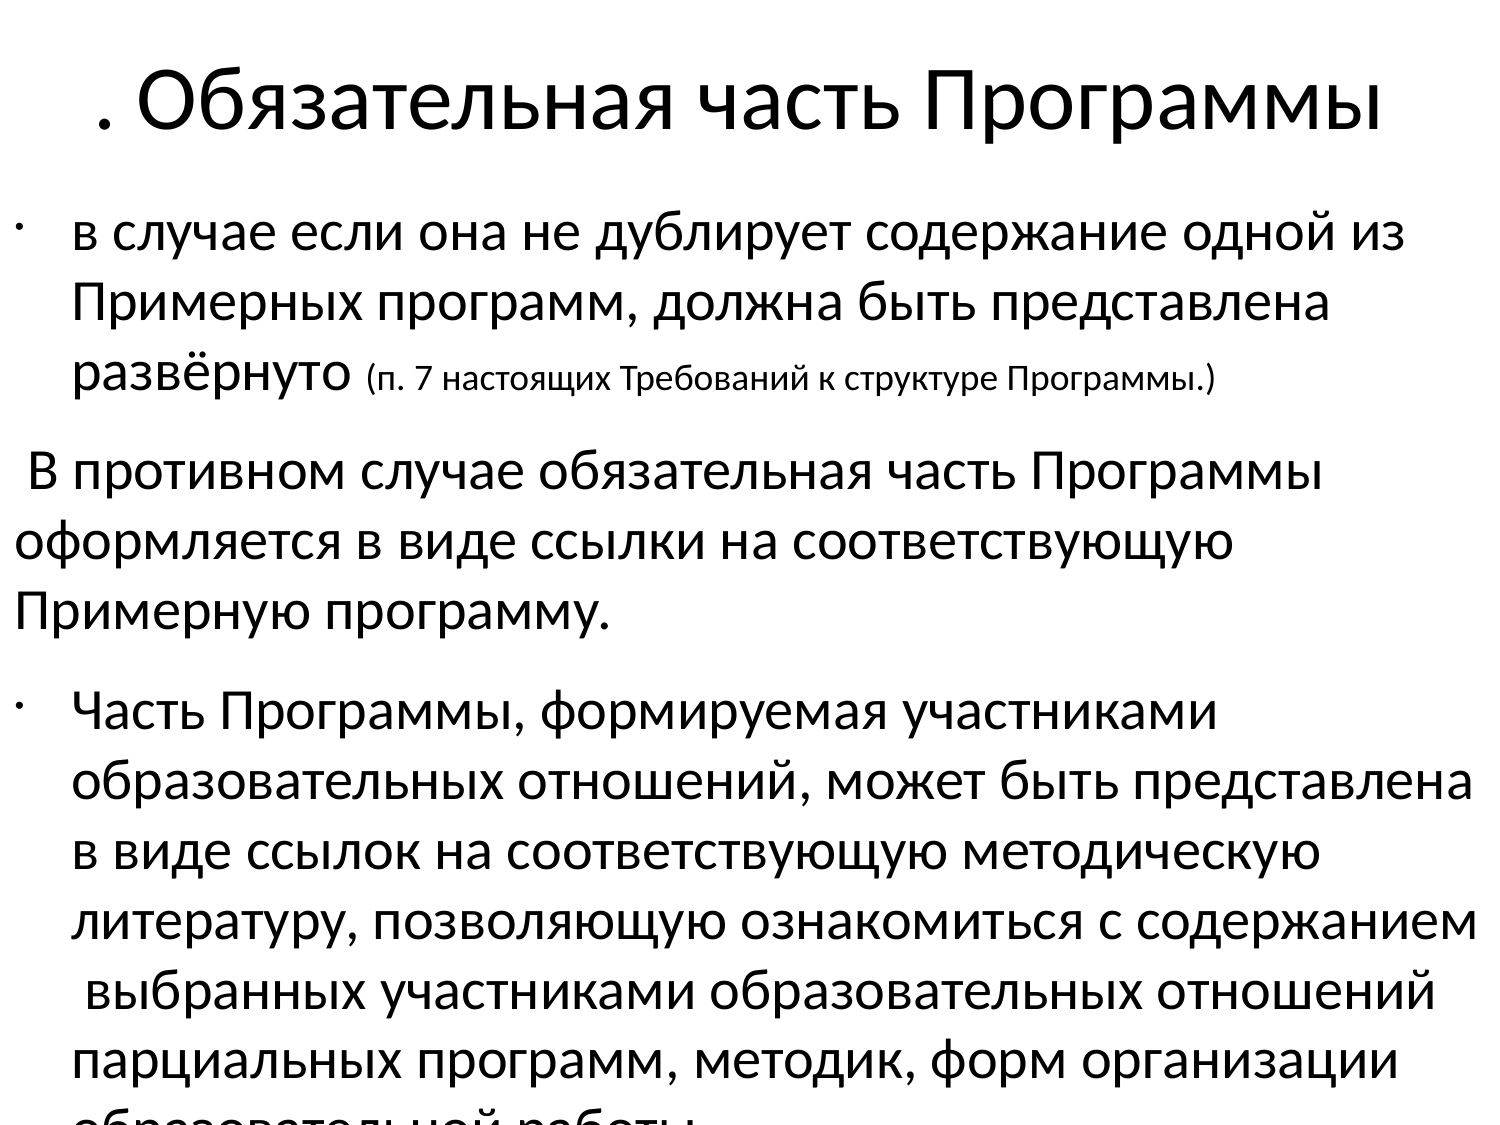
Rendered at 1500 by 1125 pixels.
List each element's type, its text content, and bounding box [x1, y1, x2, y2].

title . Обязательная часть Программы [64, 30, 1415, 149]
list в случае если она не дублирует содержание одной из Примерных программ, должна быть представлена развёрнуто (п. 7 настоящих Требований к структуре Программы.) В противном случае обязательная часть Программы оформляется в виде ссылки на соответствующую Примерную программу. Часть Программы, формируемая участниками образовательных отношений, может быть представлена в виде ссылок на соответствующую методическую литературу, позволяющую ознакомиться с содержанием выбранных участниками образовательных отношений парциальных программ, методик, форм организации образовательной работы. [0, 184, 1500, 1005]
